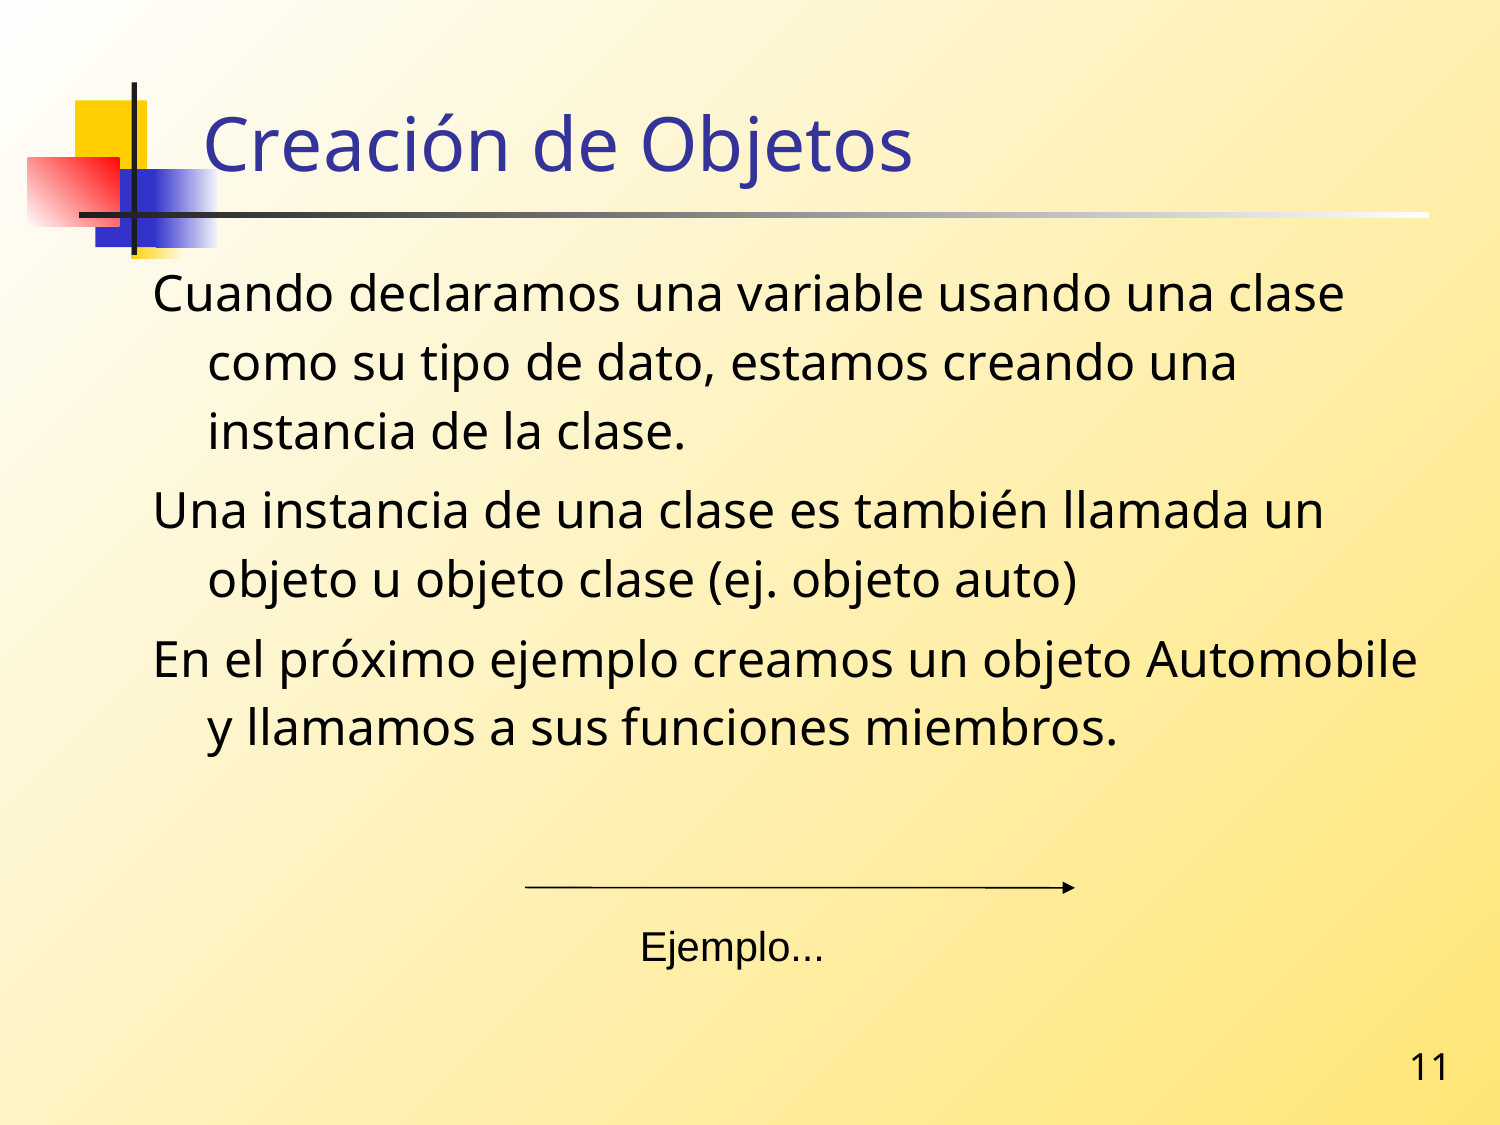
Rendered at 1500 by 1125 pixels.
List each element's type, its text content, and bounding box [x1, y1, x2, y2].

title Creación de Objetos [187, 37, 1466, 201]
list Cuando declaramos una variable usando una clase como su tipo de dato, estamos creando una instancia de la clase. Una instancia de una clase es también llamada un objeto u objeto clase (ej. objeto auto) En el próximo ejemplo creamos un objeto Automobile y llamamos a sus funciones miembros. [137, 249, 1463, 1013]
